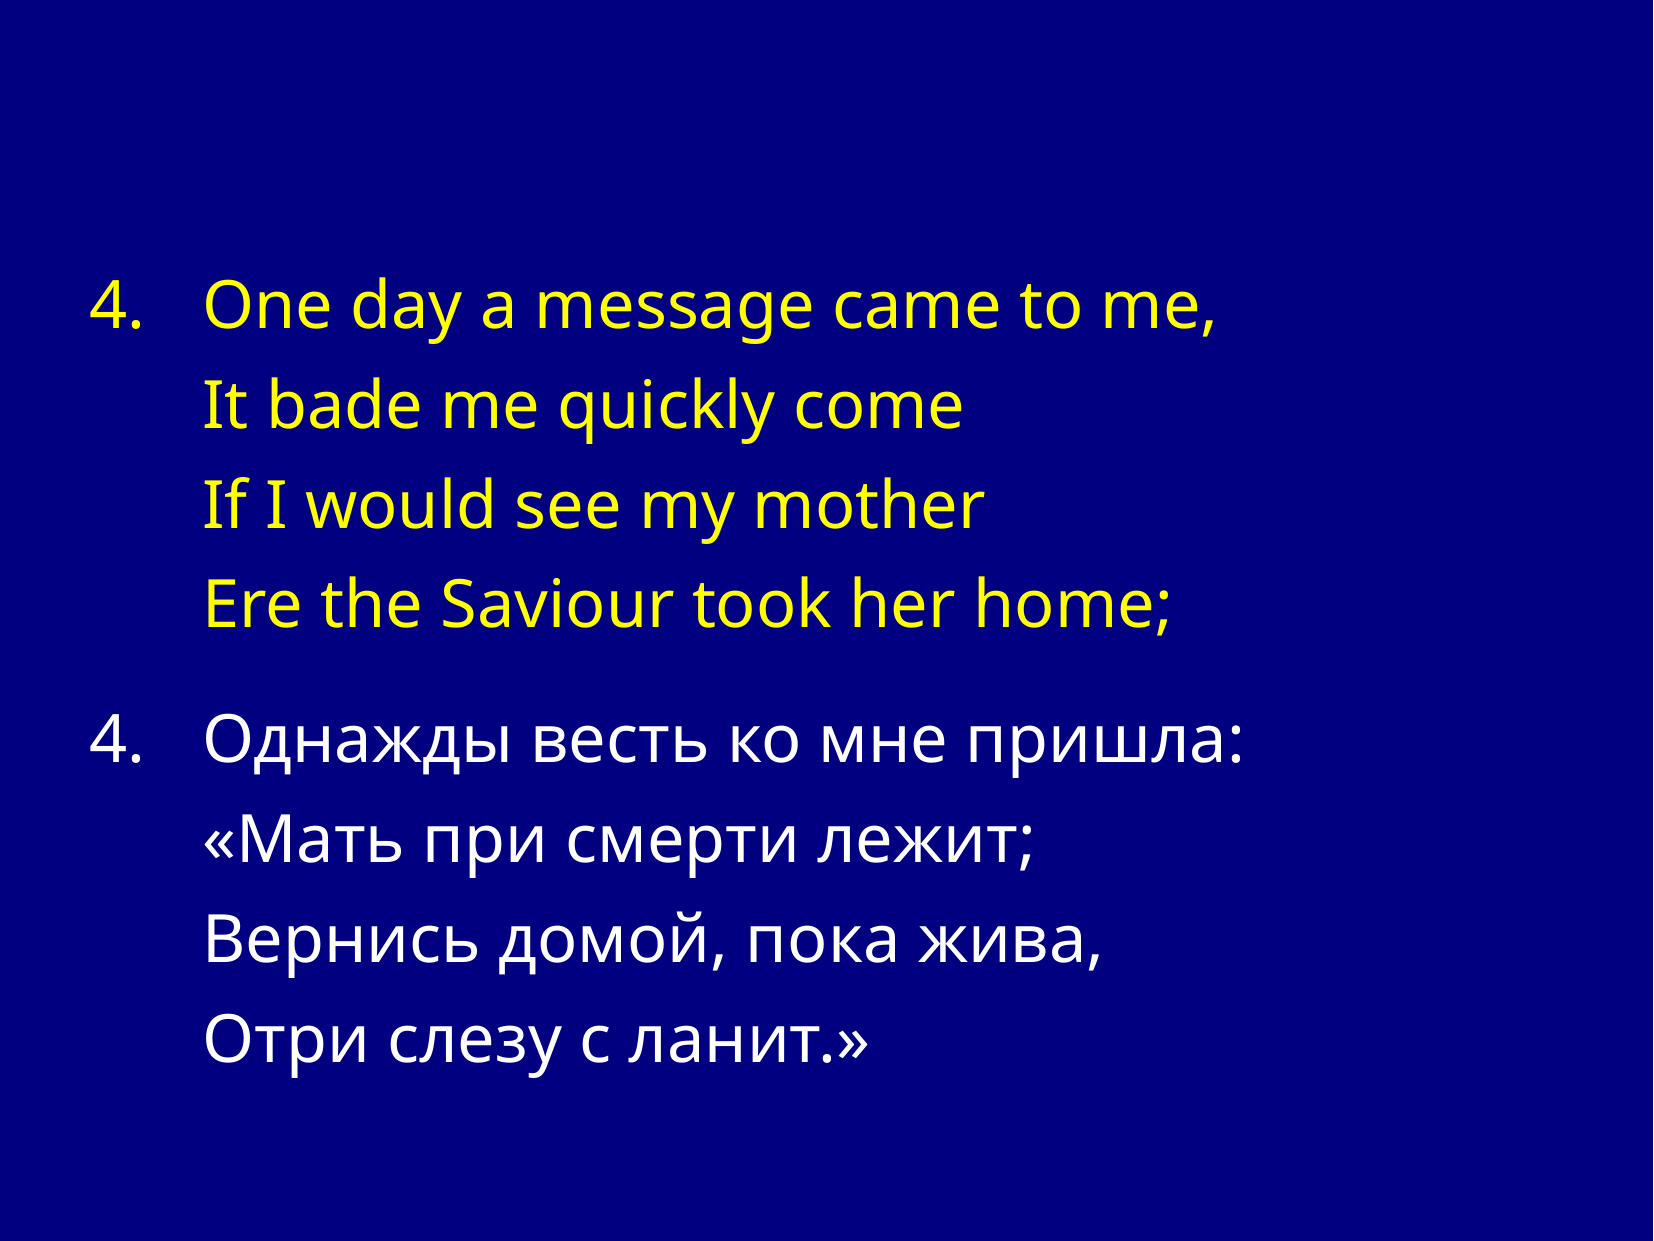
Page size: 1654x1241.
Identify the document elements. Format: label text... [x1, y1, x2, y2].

text_box 4. Однажды весть ко мне пришла: «Мать при смерти лежит; Вернись домой, пока жива, Отри слезу с ланит.» [75, 675, 1576, 1163]
text_box 4. One day a message came to me, It bade me quickly come If I would see my mother Ere the Saviour took her home; [75, 150, 1576, 638]
